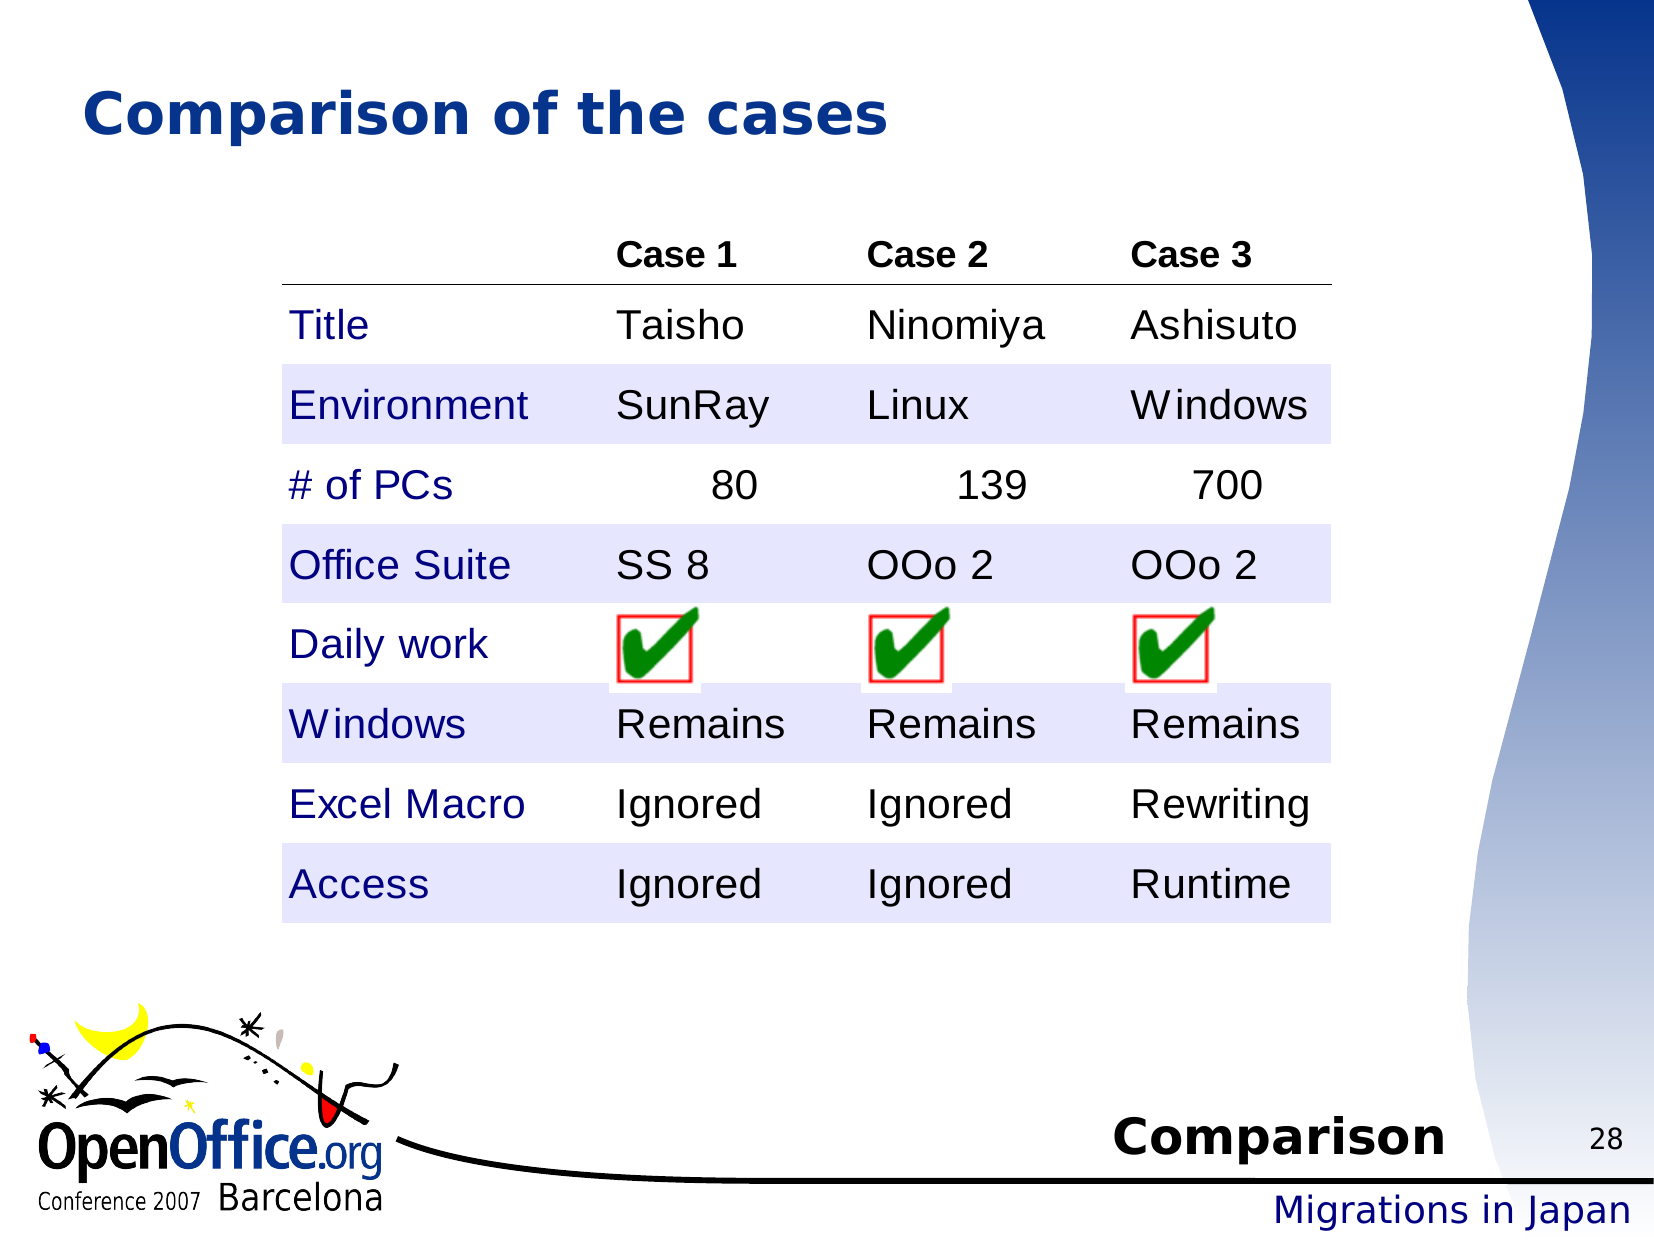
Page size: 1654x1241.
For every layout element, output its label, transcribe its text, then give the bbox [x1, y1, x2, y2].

chart [282, 224, 1606, 1105]
picture [29, 1003, 399, 1211]
title Comparison [531, 1105, 1447, 1182]
list Comparison of the cases [82, 80, 1442, 952]
